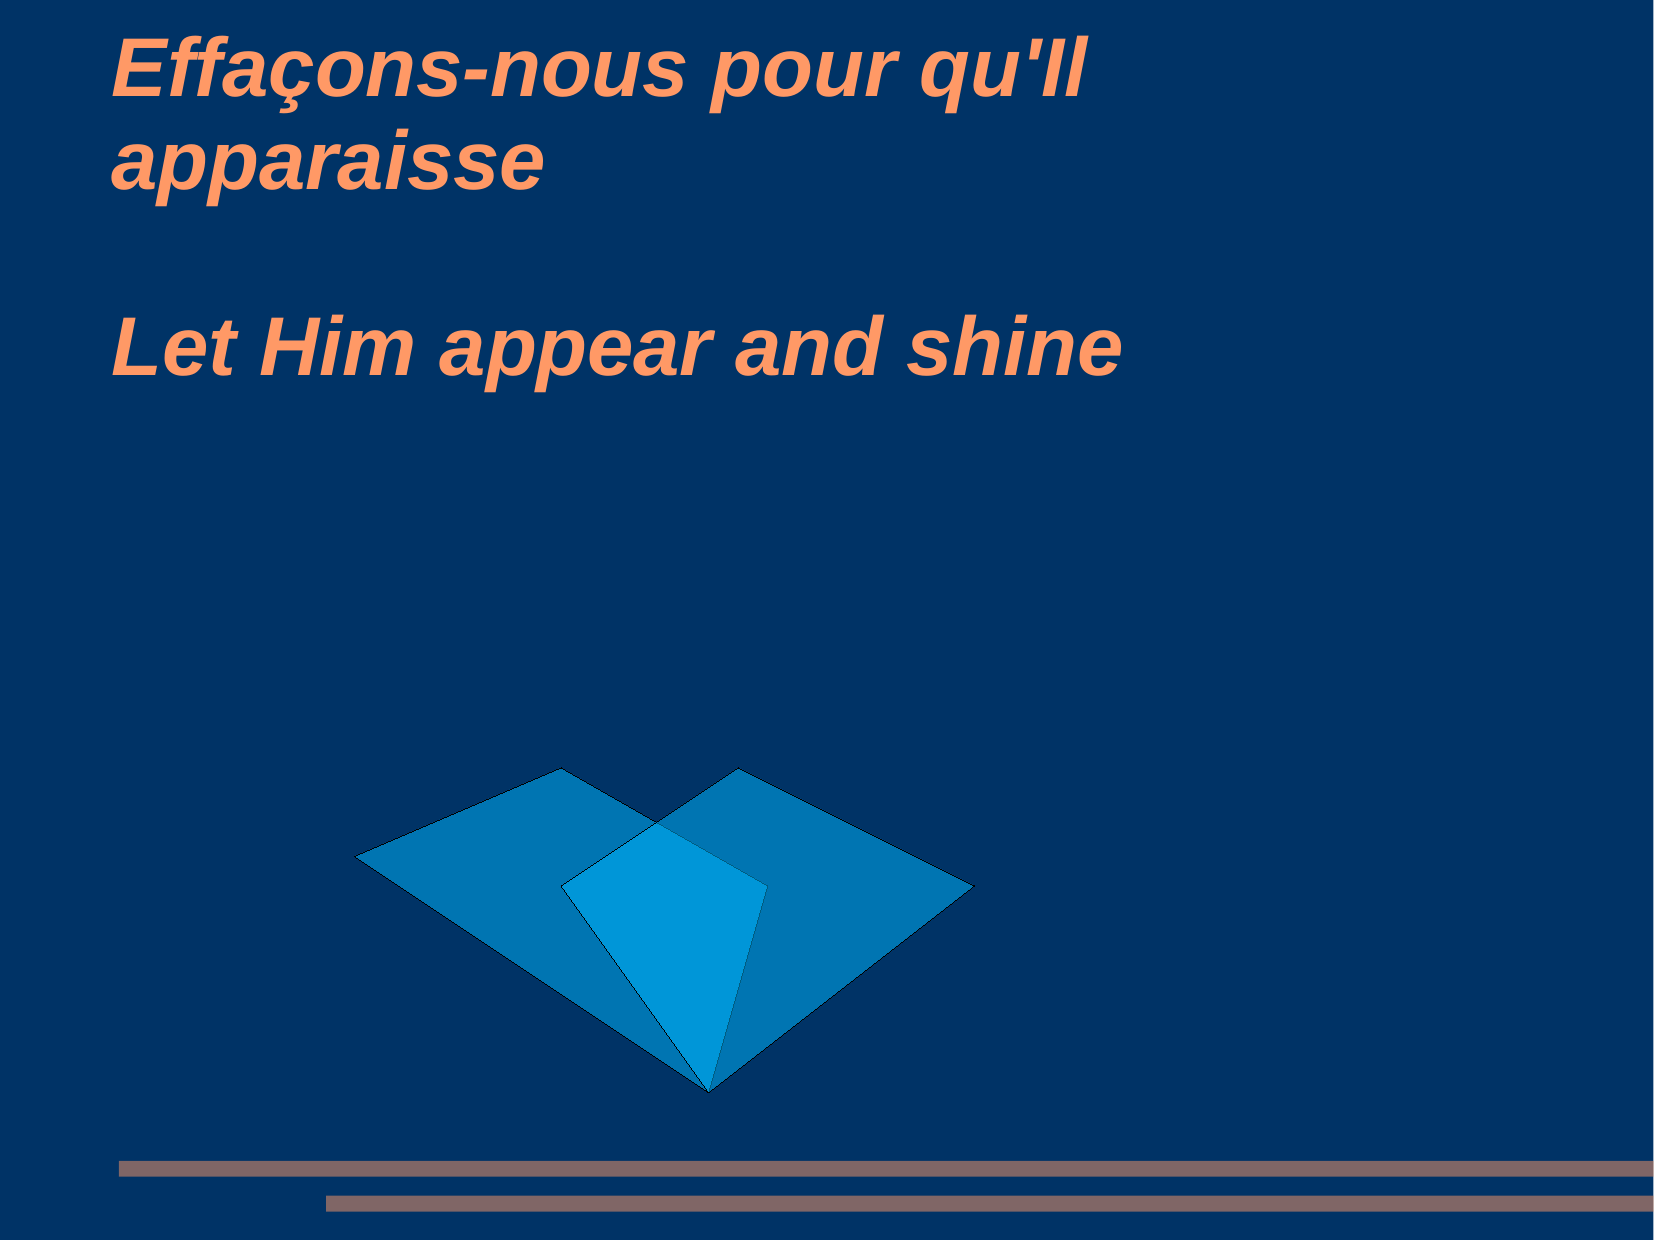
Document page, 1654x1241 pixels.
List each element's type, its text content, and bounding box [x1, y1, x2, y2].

text_box [354, 767, 975, 1093]
title Effaçons-nous pour qu'Il apparaisse Let Him appear and shine [111, 21, 1524, 394]
